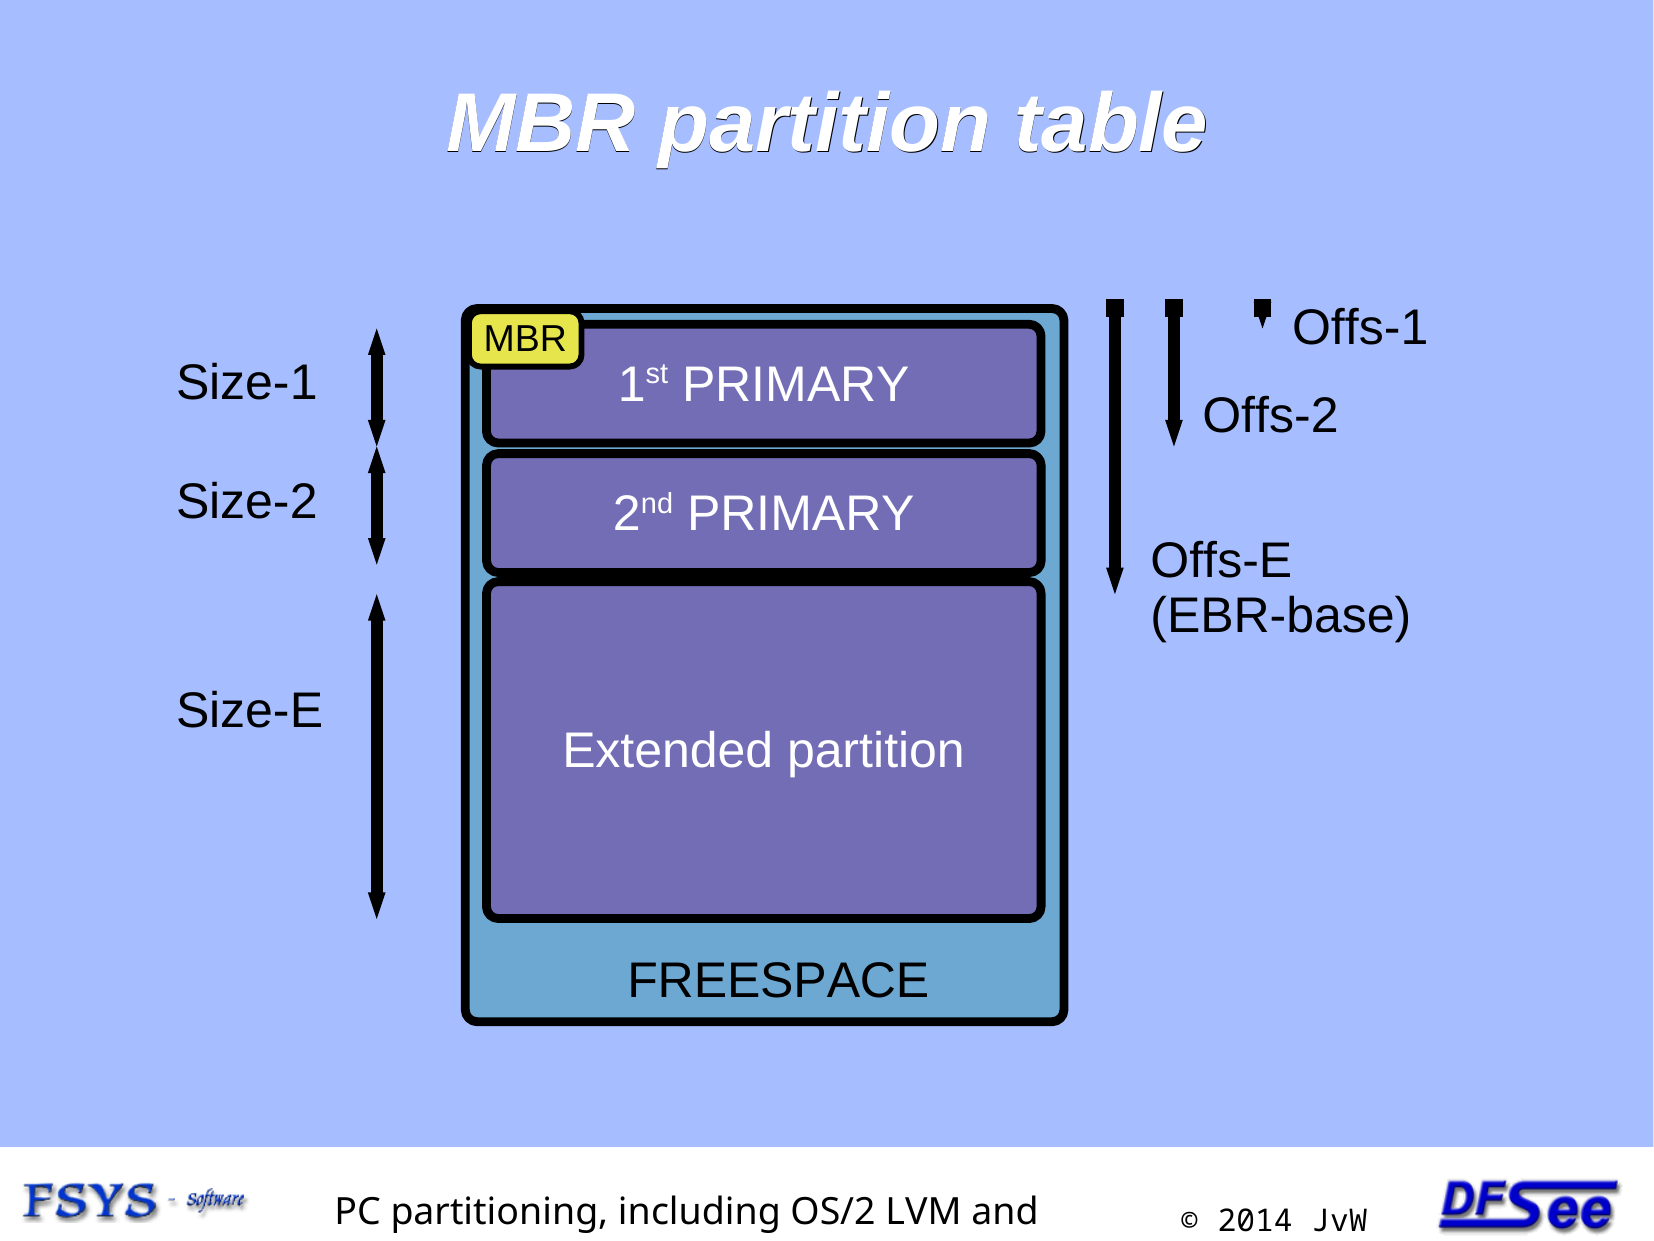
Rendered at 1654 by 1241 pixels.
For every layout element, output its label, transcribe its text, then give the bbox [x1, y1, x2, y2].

text_box Offs-2 [1202, 387, 1339, 450]
text_box FREESPACE [627, 952, 930, 1038]
title MBR partition table [121, 19, 1534, 227]
text_box [465, 308, 1064, 1022]
text_box Size-2 [176, 472, 318, 536]
text_box Extended partition [486, 581, 1042, 919]
text_box Offs-1 [1292, 298, 1429, 362]
picture [18, 1178, 254, 1223]
text_box Size-E [176, 682, 324, 746]
text_box 1st PRIMARY [486, 324, 1042, 444]
text_box 2nd PRIMARY [486, 453, 1042, 573]
text_box MBR [468, 311, 582, 367]
text_box Offs-E (EBR-base) [1150, 531, 1412, 657]
text_box Size-1 [176, 354, 318, 417]
picture [1434, 1177, 1623, 1241]
